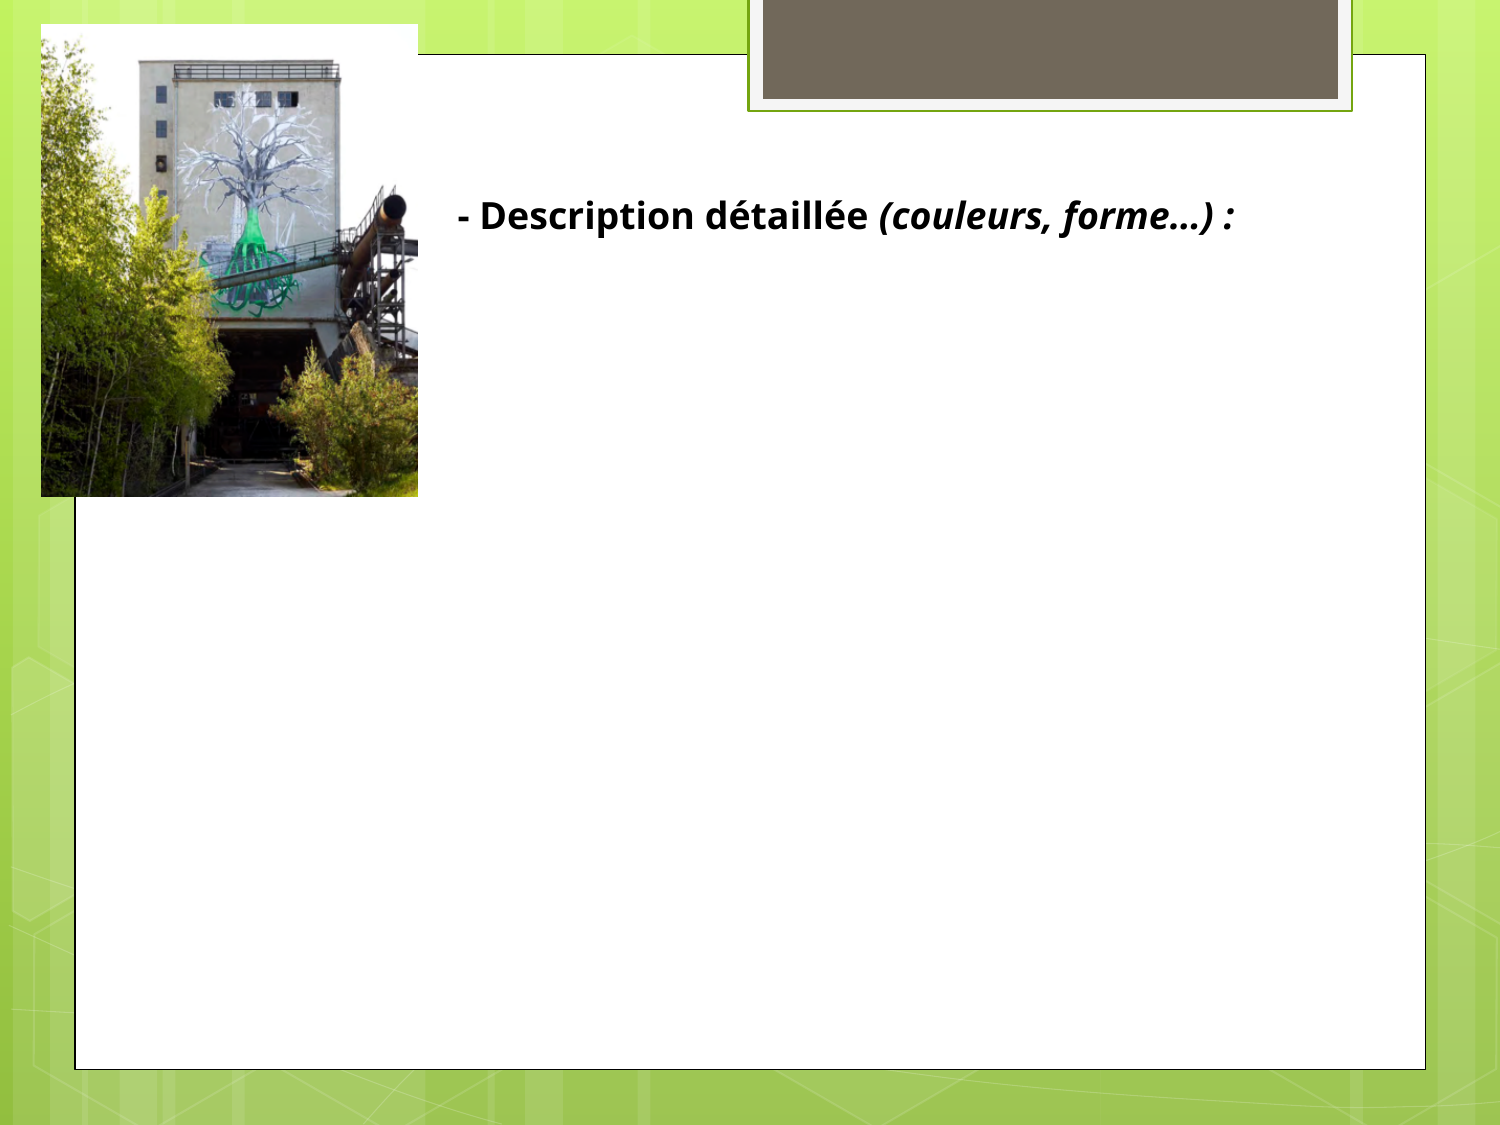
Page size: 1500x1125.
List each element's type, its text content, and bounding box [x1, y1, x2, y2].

picture [41, 24, 418, 497]
text_box - Description détaillée (couleurs, forme…) : [443, 184, 1500, 245]
